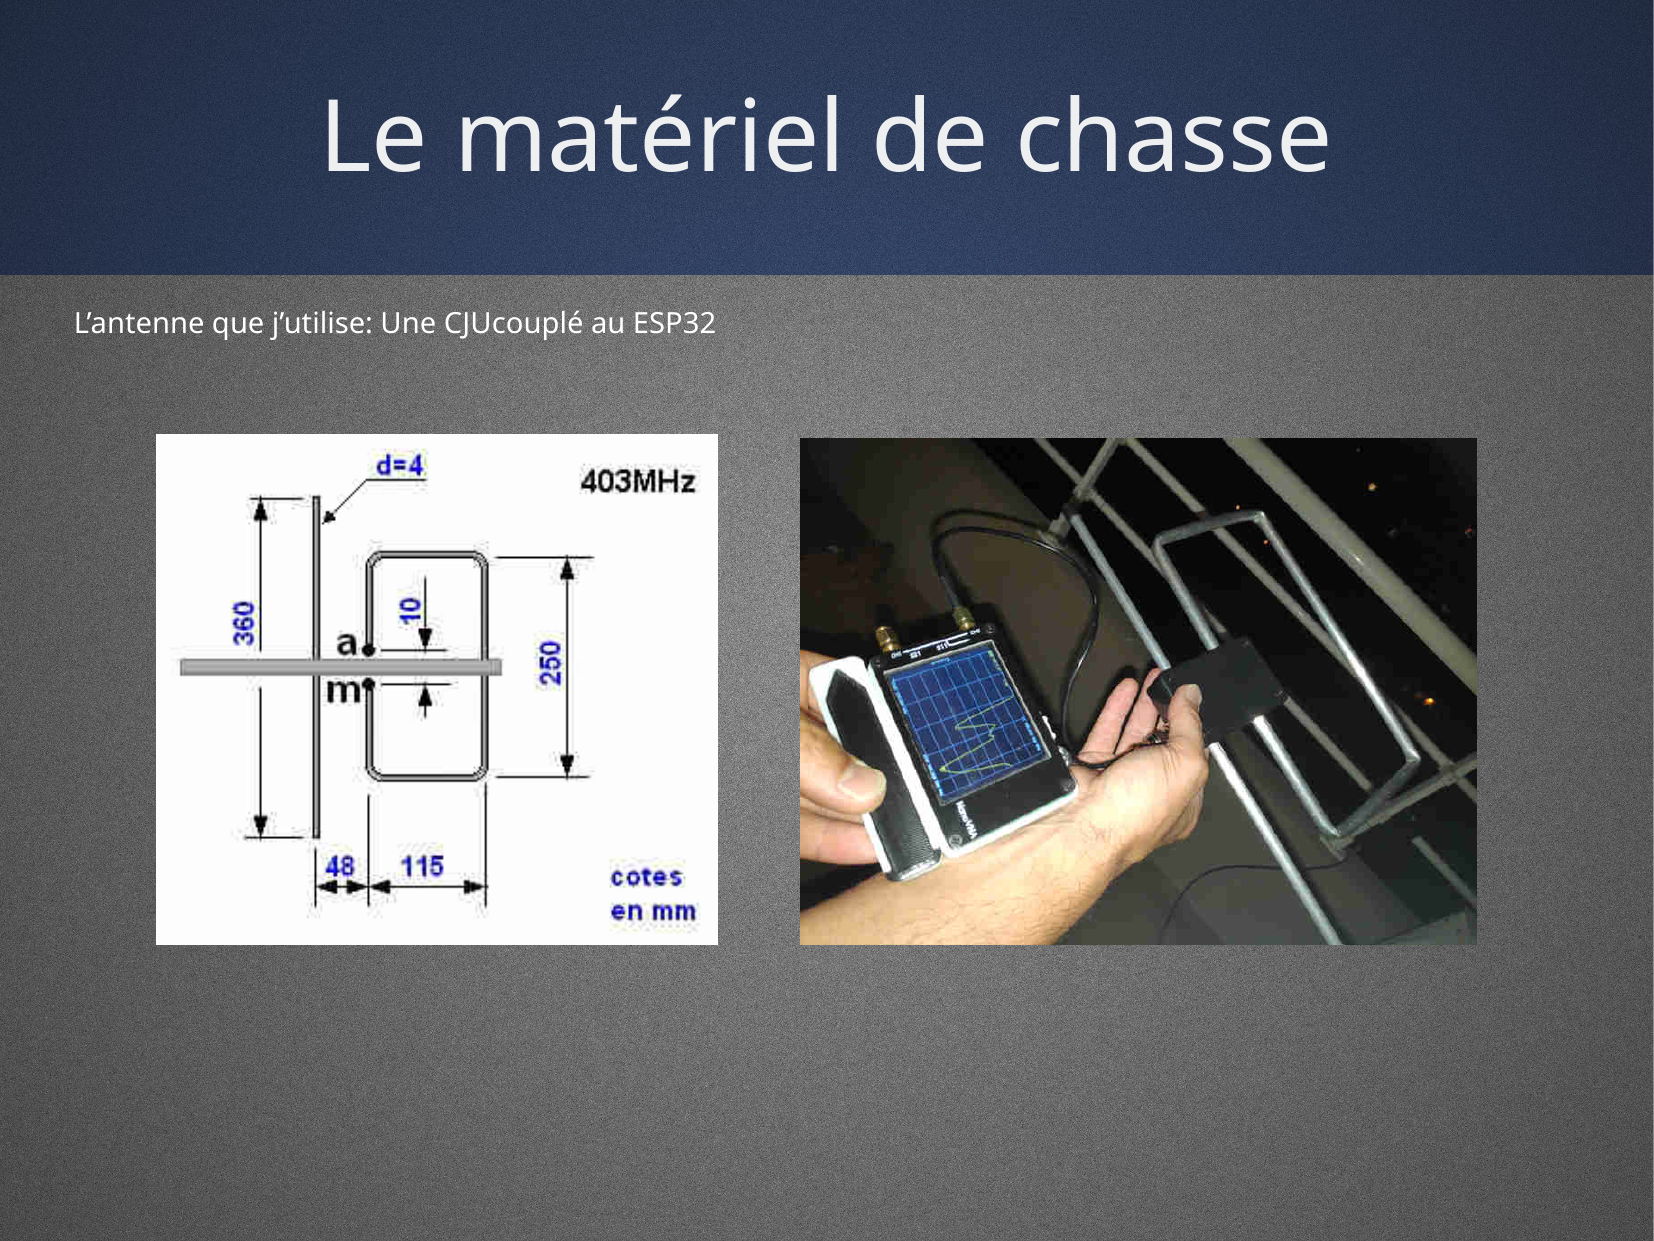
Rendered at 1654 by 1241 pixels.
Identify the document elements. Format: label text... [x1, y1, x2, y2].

text_box L’antenne que j’utilise: Une CJUcouplé au ESP32 [59, 295, 1595, 345]
title Le matériel de chasse [88, 29, 1565, 237]
picture [0, 0, 1654, 1241]
